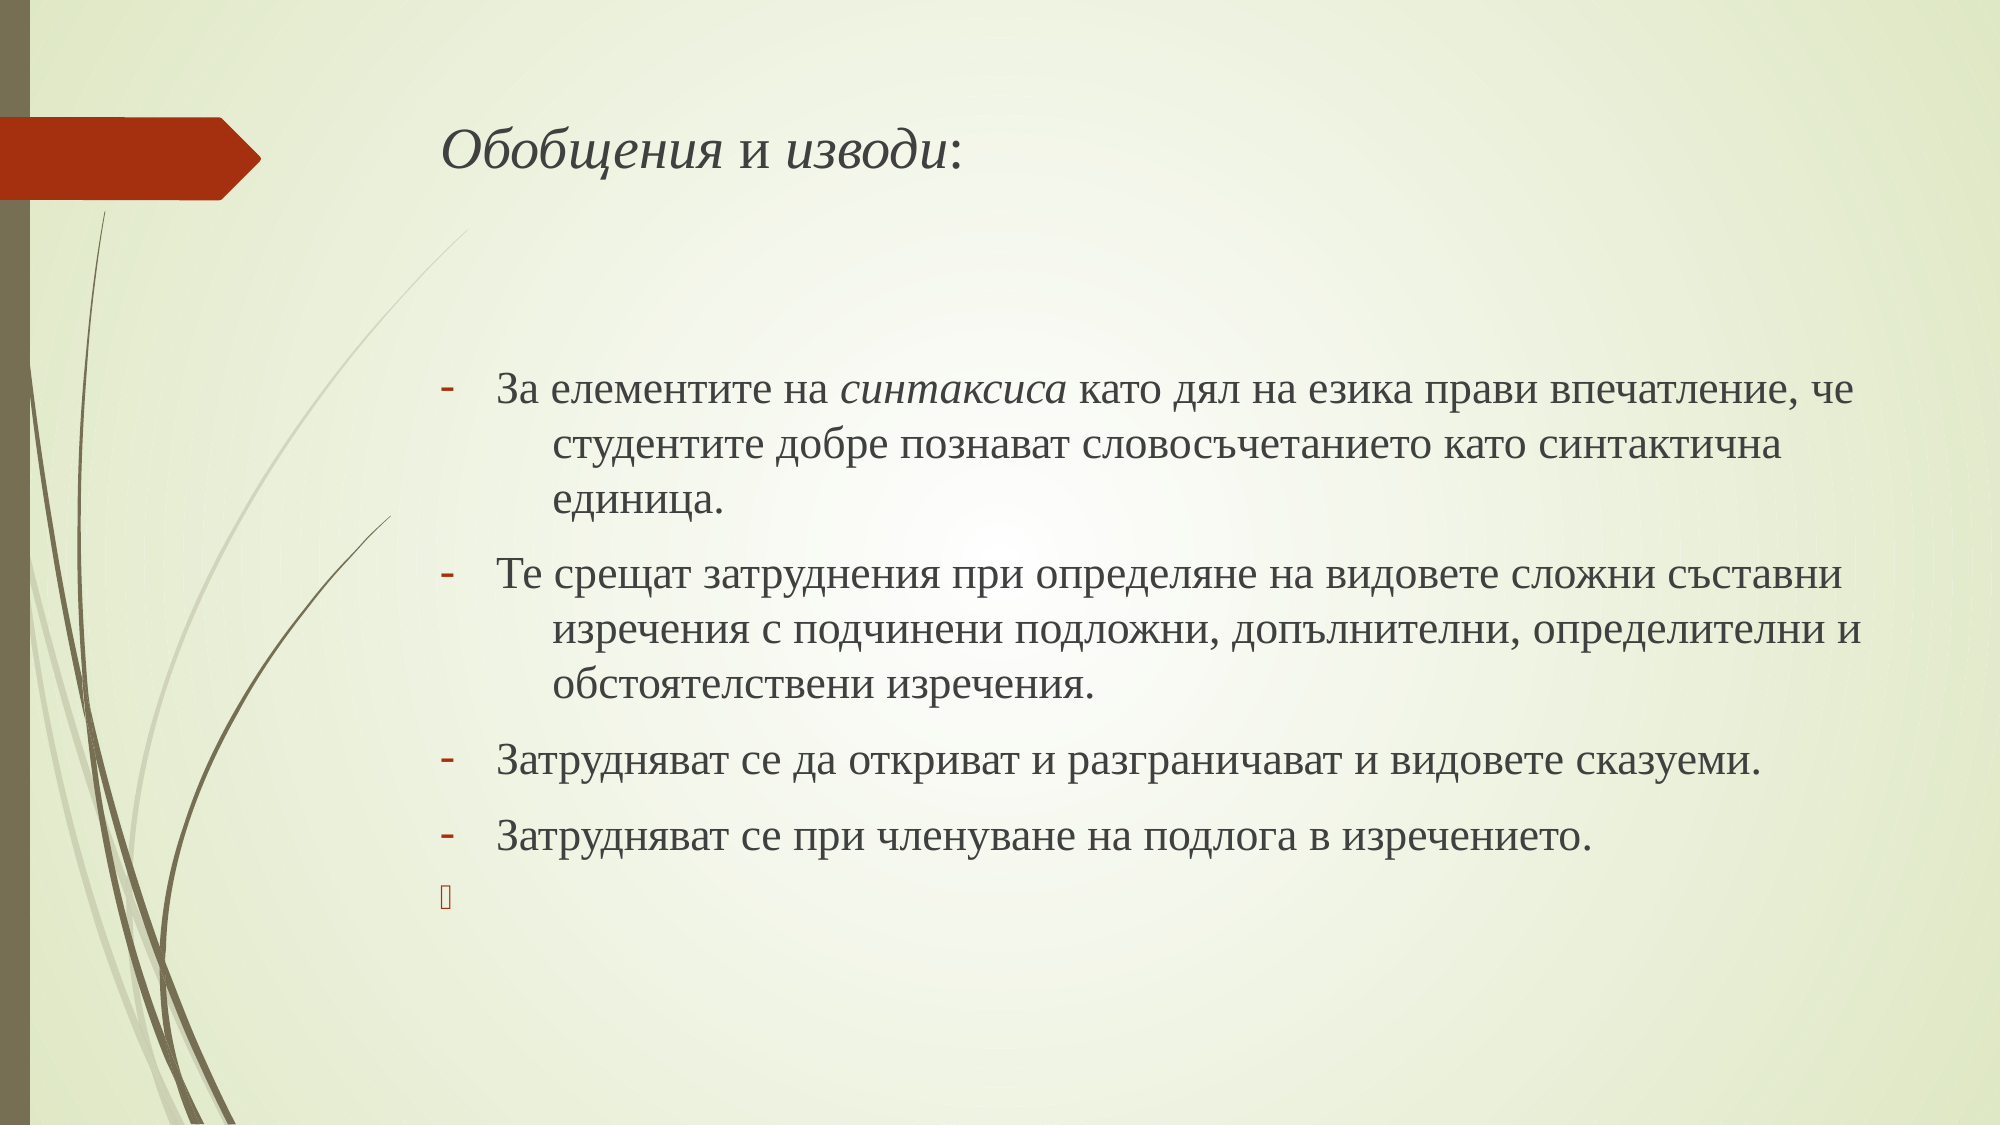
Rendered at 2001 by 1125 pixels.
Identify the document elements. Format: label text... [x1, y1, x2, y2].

list За елементите на синтаксиса като дял на езика прави впечатление, че студентите добре познават словосъчетанието като синтактична единица. Те срещат затруднения при определяне на видовете сложни съставни изречения с подчинени подложни, допълнителни, определителни и обстоятелствени изречения. Затрудняват се да откриват и разграничават и видовете сказуеми. Затрудняват се при членуване на подлога в изречението. [424, 350, 1888, 970]
title Обобщения и изводи: [425, 102, 1888, 313]
